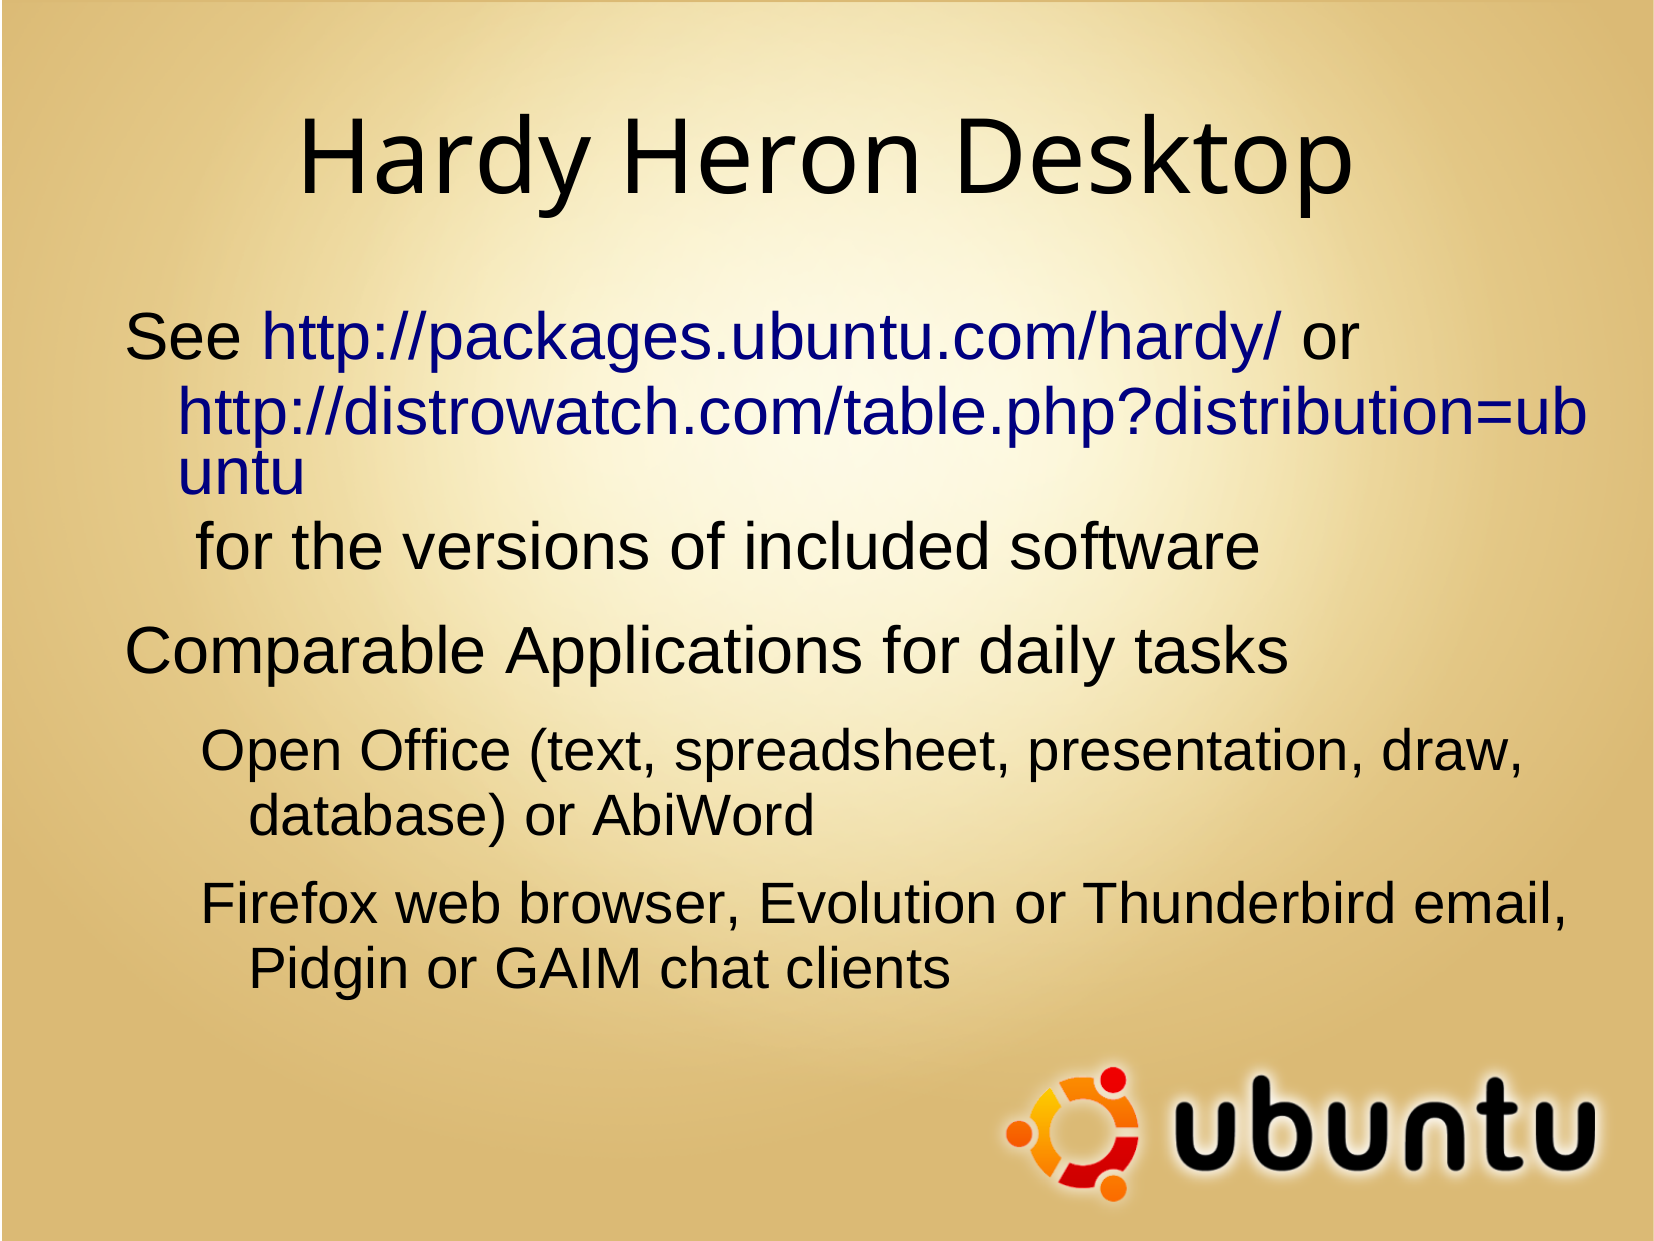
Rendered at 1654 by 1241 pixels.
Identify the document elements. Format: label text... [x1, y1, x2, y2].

list See http://packages.ubuntu.com/hardy/ or http://distrowatch.com/table.php?distribution=ubuntu for the versions of included software Comparable Applications for daily tasks Open Office (text, spreadsheet, presentation, draw, database) or AbiWord Firefox web browser, Evolution or Thunderbird email, Pidgin or GAIM chat clients [106, 299, 1595, 1004]
title Hardy Heron Desktop [82, 49, 1571, 257]
picture [2, 0, 1654, 1241]
